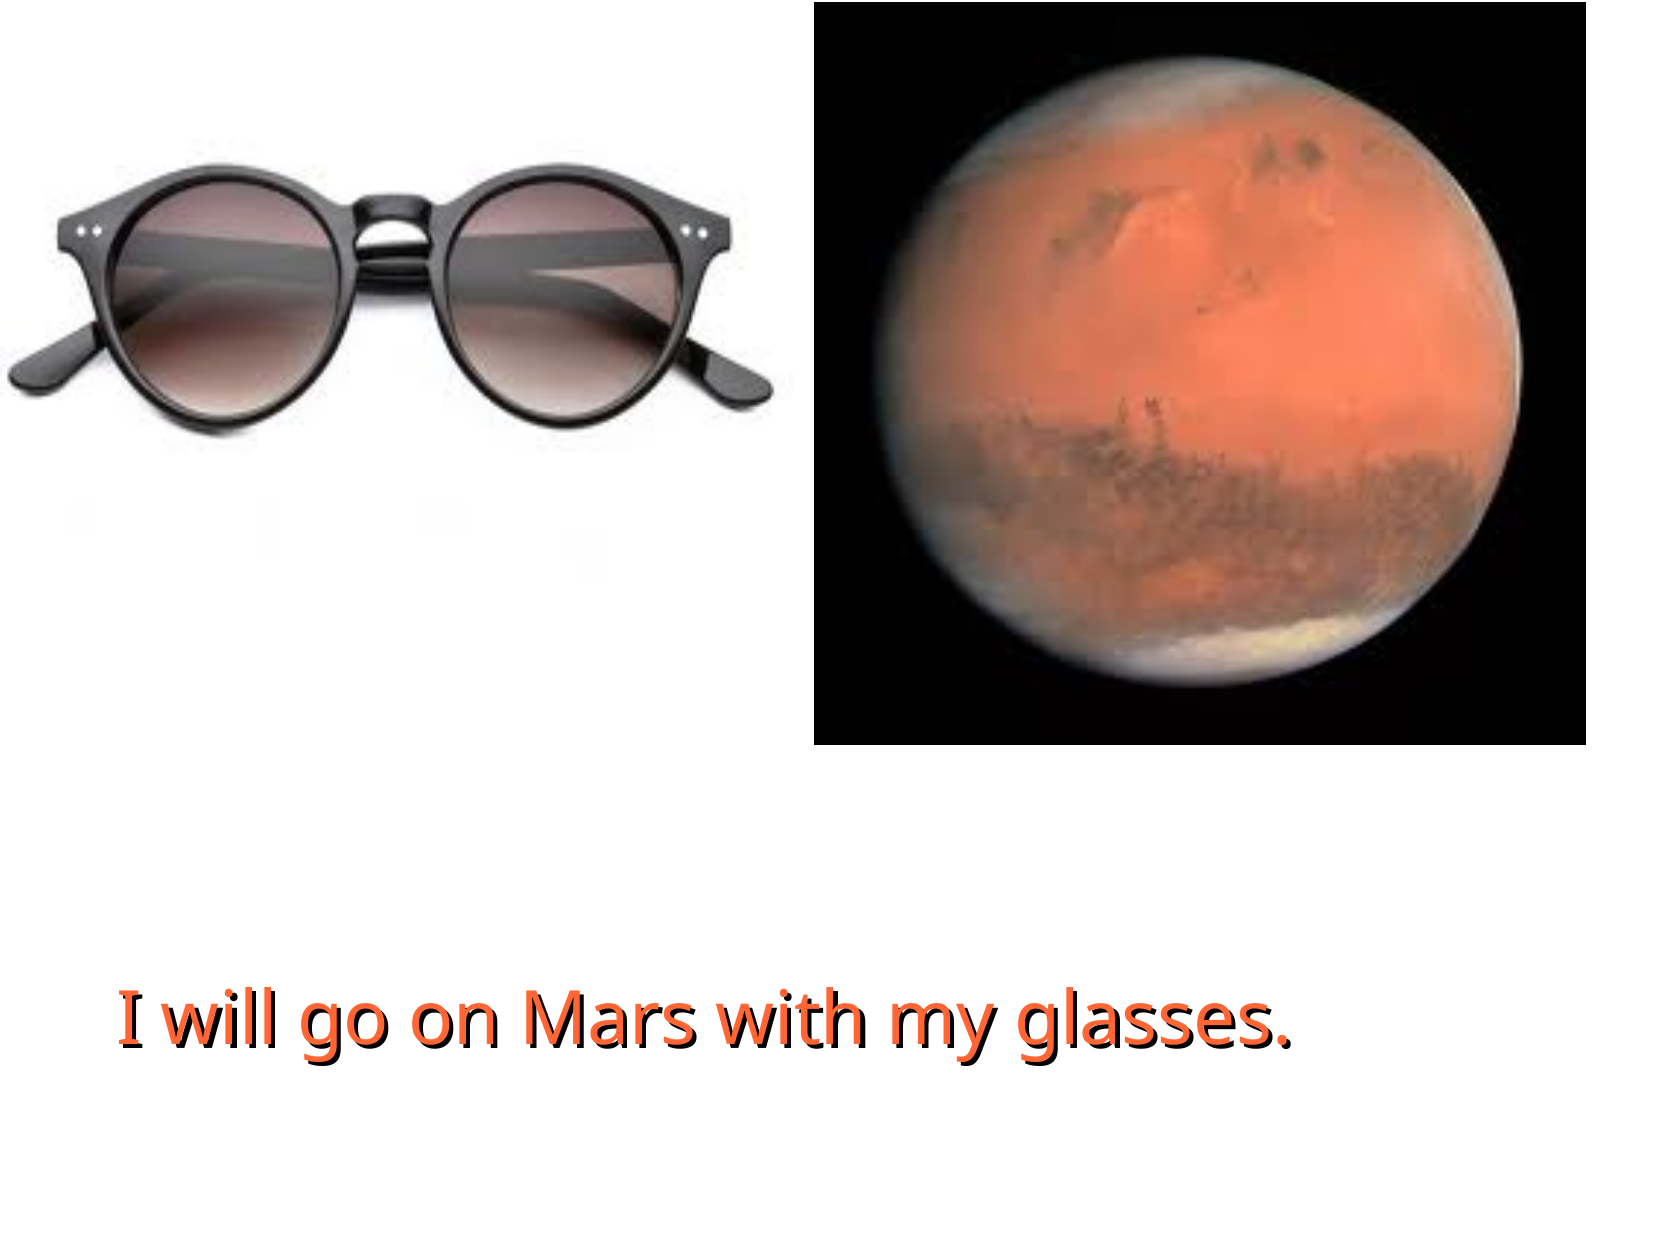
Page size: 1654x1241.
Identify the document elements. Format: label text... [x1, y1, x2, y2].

picture [0, 11, 804, 605]
picture [814, 2, 1586, 745]
text_box I will go on Mars with my glasses. [47, 956, 1512, 1077]
